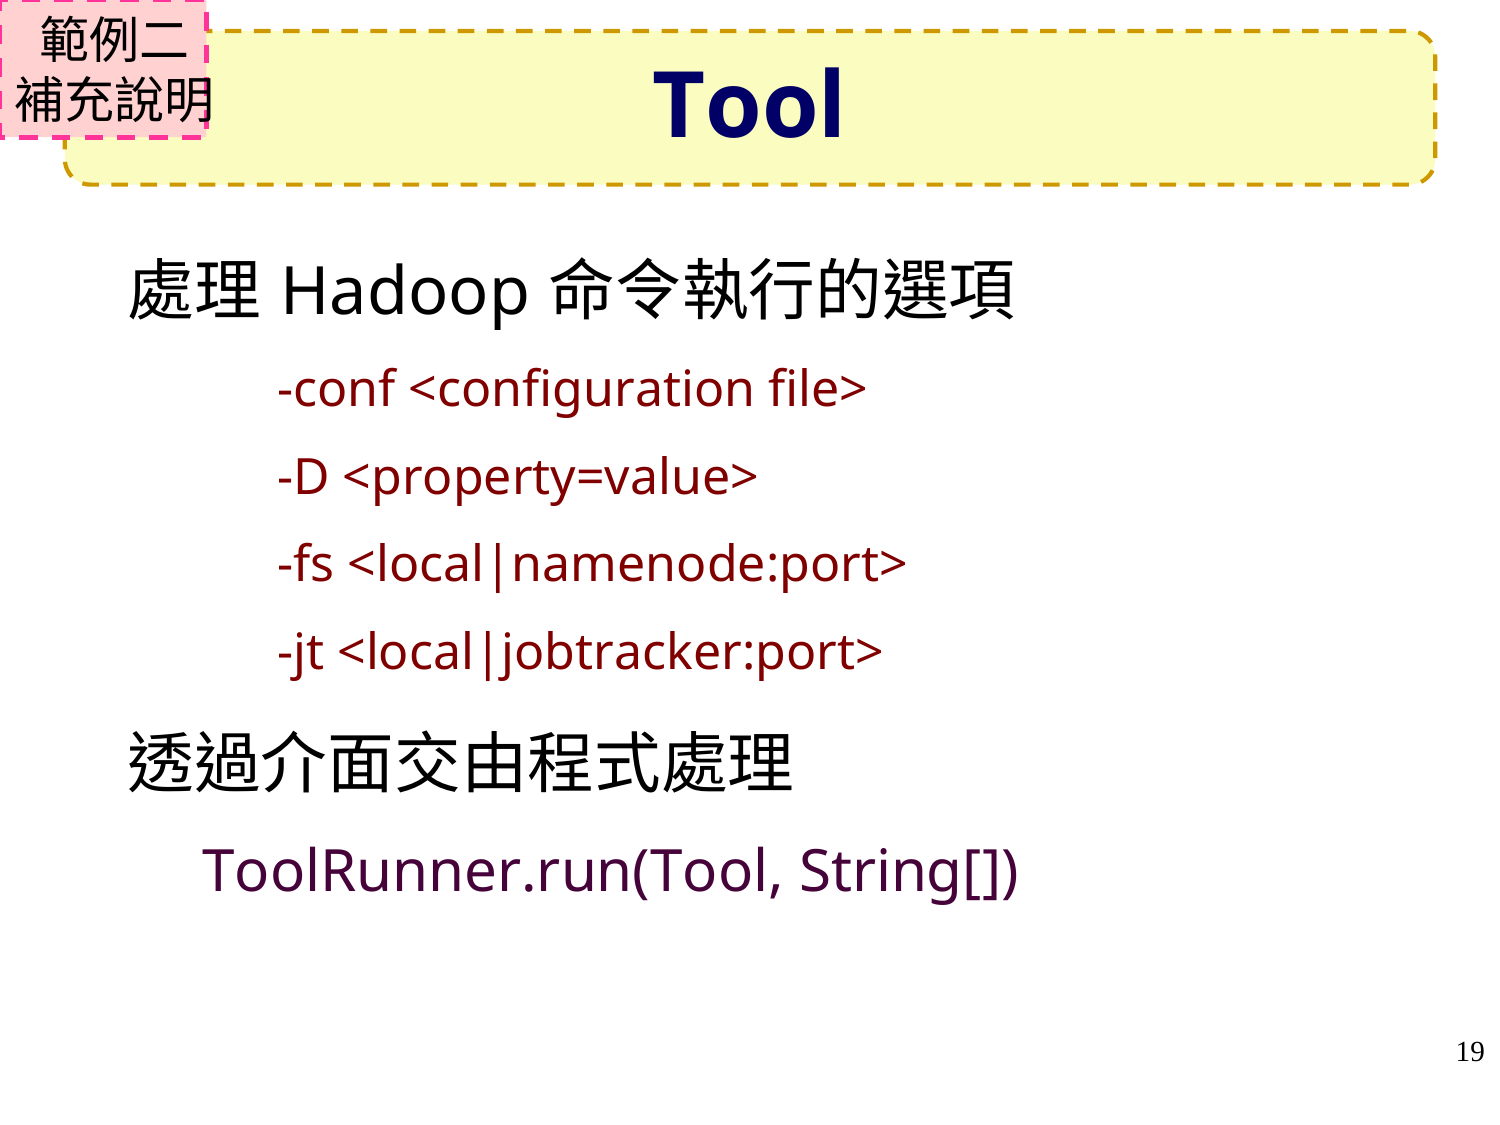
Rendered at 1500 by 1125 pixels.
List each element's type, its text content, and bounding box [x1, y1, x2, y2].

list 處理Hadoop命令執行的選項 -conf <configuration file> -D <property=value> -fs <local|namenode:port> -jt <local|jobtracker:port> 透過介面交由程式處理 ToolRunner.run(Tool, String[]) [112, 219, 1388, 1000]
title Tool [112, 30, 1388, 173]
text_box 範例二 補充說明 [0, 0, 207, 138]
text_box <編號> [1324, 1025, 1500, 1101]
